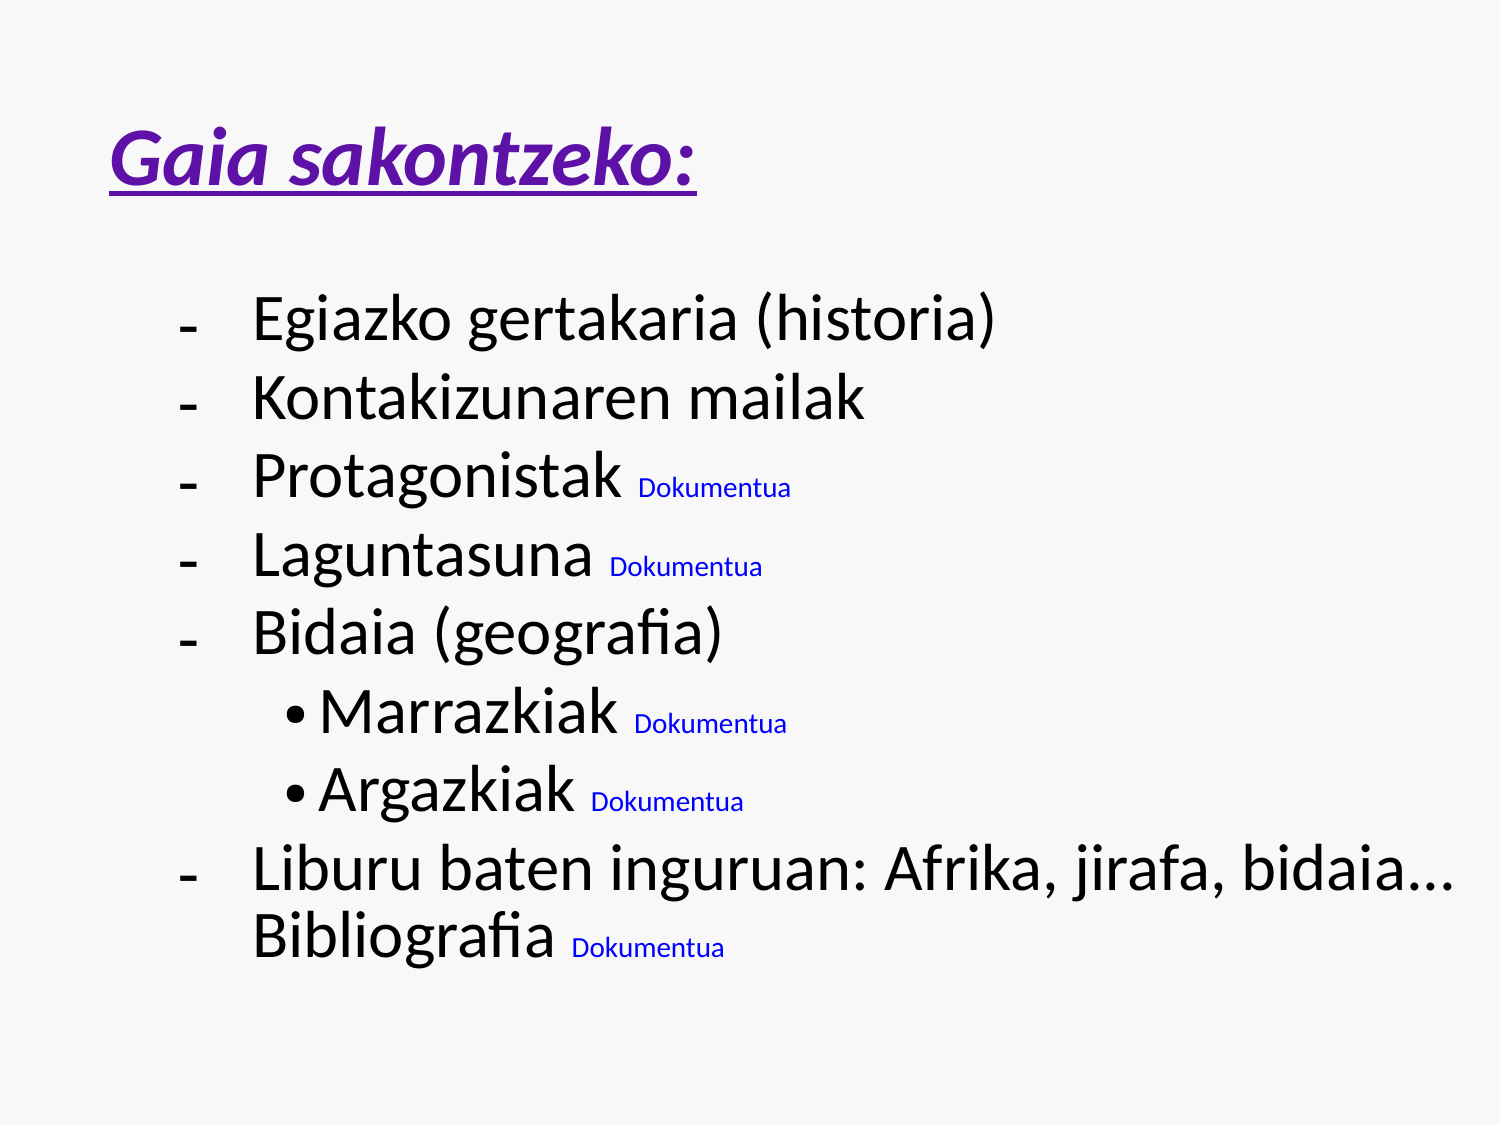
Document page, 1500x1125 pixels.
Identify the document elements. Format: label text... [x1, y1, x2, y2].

subtitle Egiazko gertakaria (historia) Kontakizunaren mailak Protagonistak Dokumentua Laguntasuna Dokumentua Bidaia (geografia) Marrazkiak Dokumentua Argazkiak Dokumentua Liburu baten inguruan: Afrika, jirafa, bidaia... Bibliografia Dokumentua [177, 290, 1459, 974]
text_box Gaia sakontzeko: [94, 94, 1406, 210]
